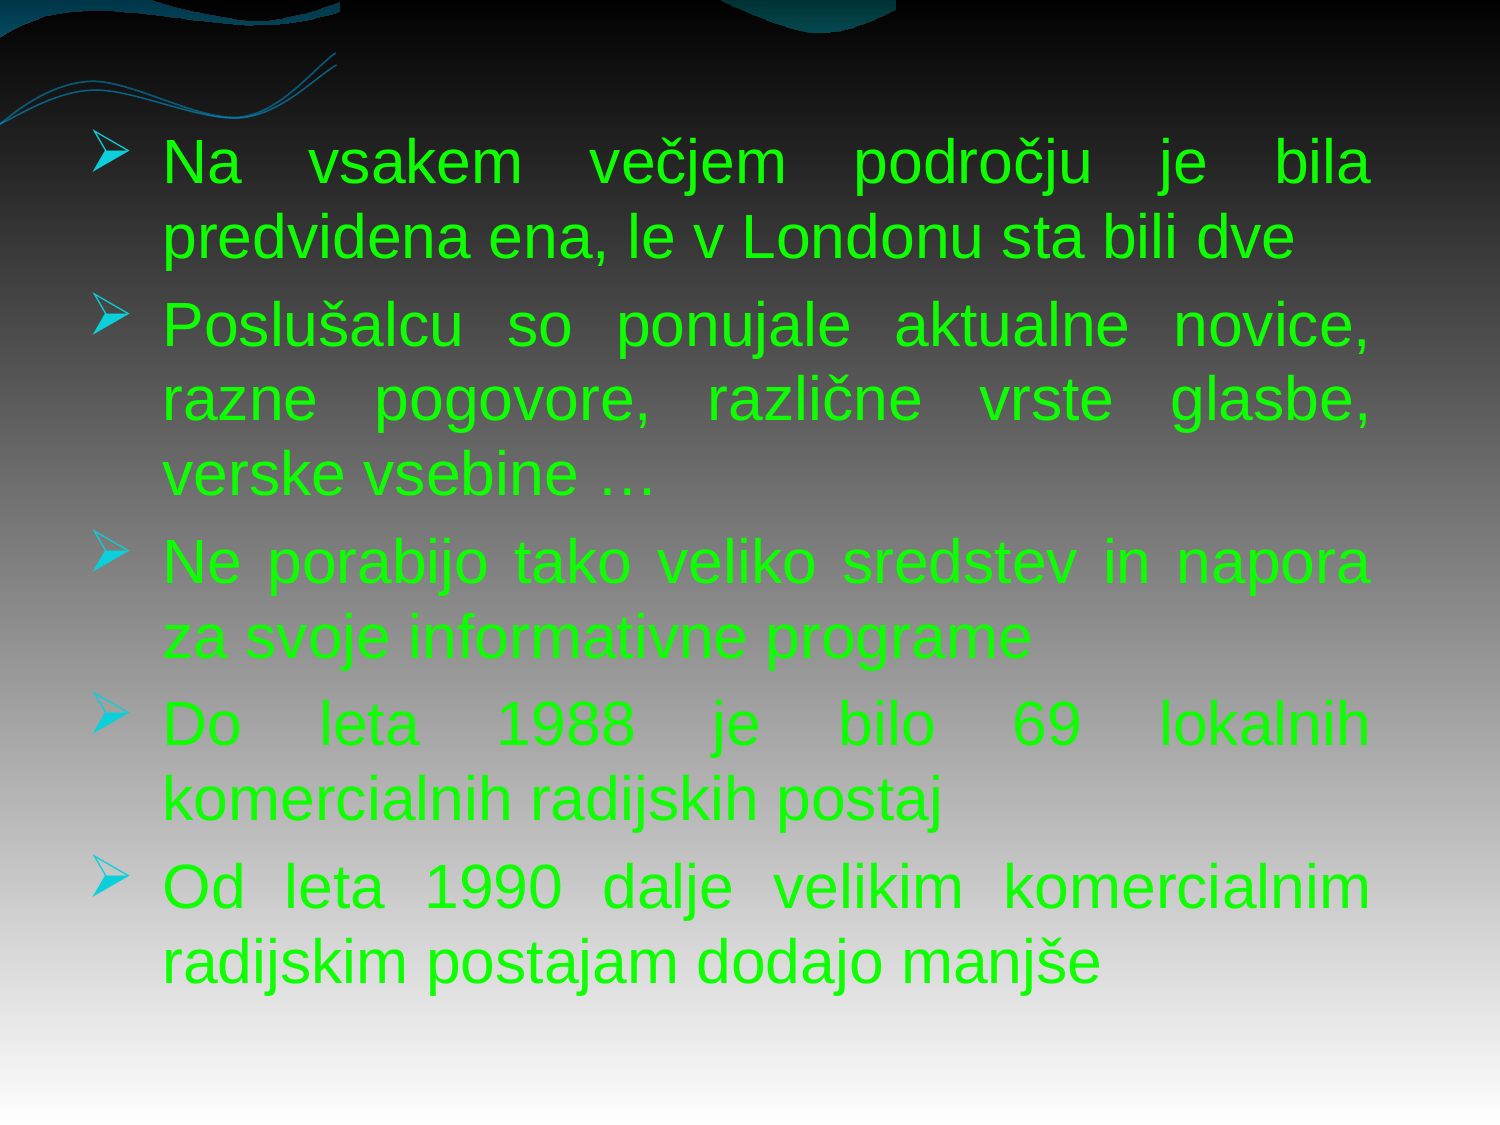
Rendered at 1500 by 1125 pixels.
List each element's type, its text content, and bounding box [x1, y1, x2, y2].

subtitle Na vsakem večjem področju je bila predvidena ena, le v Londonu sta bili dve Poslušalcu so ponujale aktualne novice, razne pogovore, različne vrste glasbe, verske vsebine … Ne porabijo tako veliko sredstev in napora za svoje informativne programe Do leta 1988 je bilo 69 lokalnih komercialnih radijskih postaj Od leta 1990 dalje velikim komercialnim radijskim postajam dodajo manjše [87, 113, 1376, 1047]
